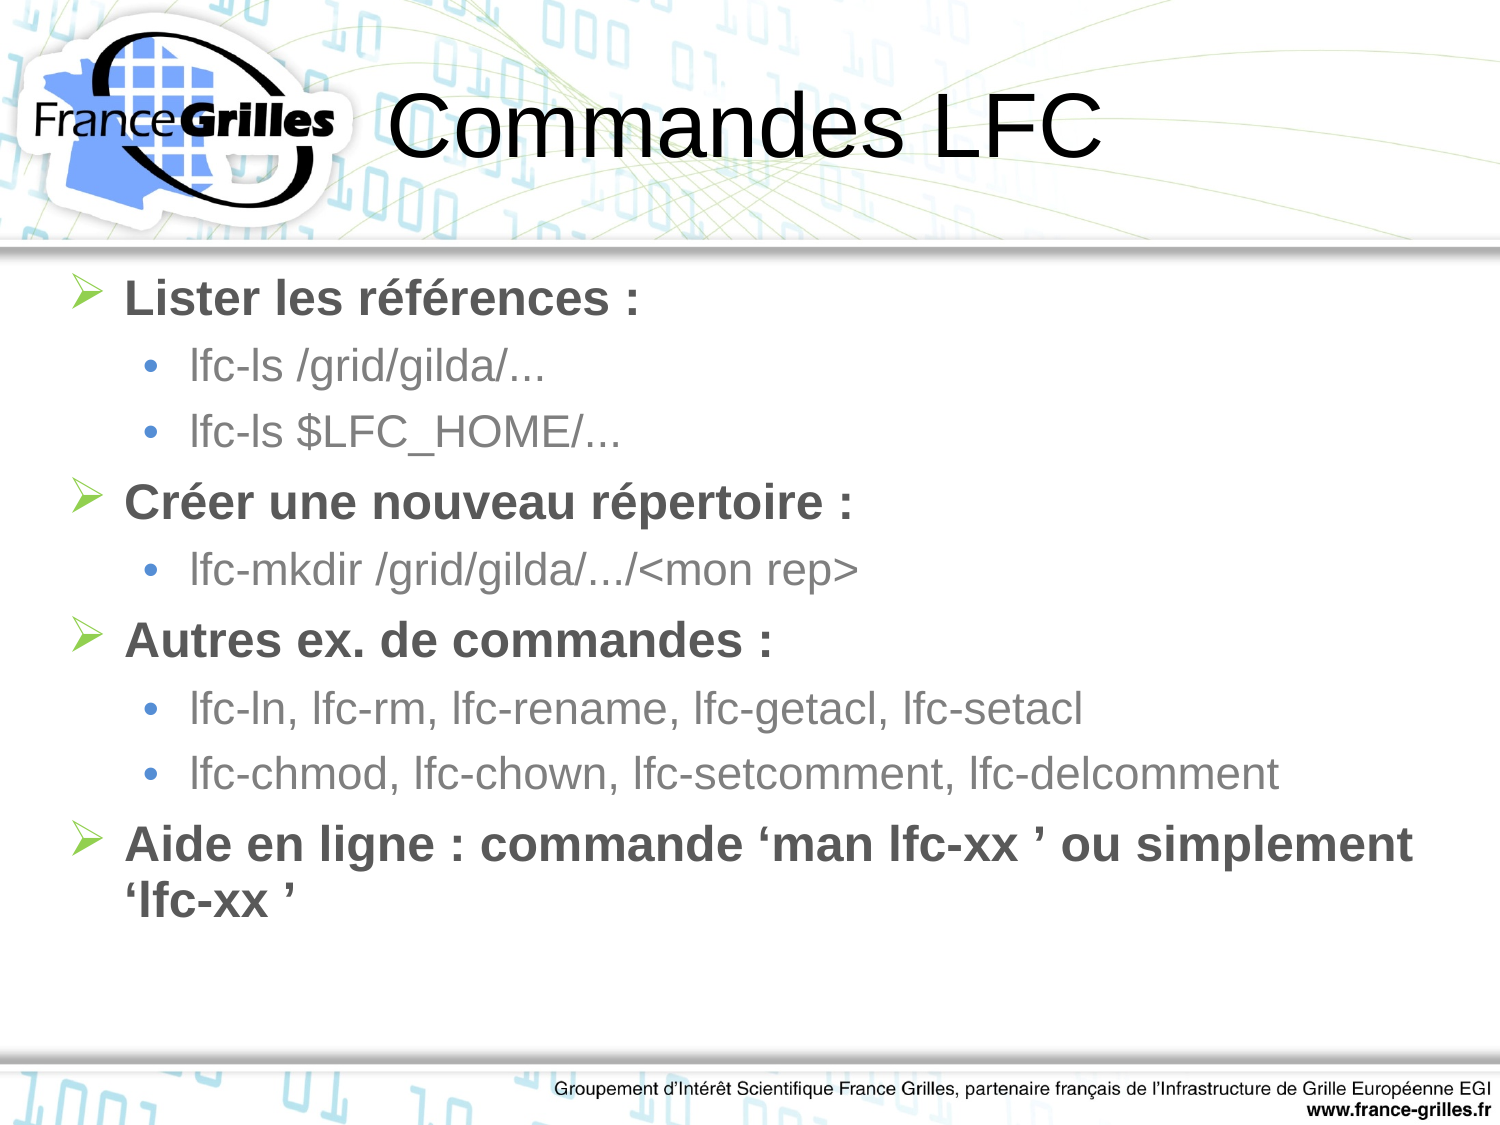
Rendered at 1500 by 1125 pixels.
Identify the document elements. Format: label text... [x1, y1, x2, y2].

title Commandes LFC [372, 7, 1459, 244]
list Lister les références : lfc-ls /grid/gilda/... lfc-ls $LFC_HOME/... Créer une nouveau répertoire : lfc-mkdir /grid/gilda/.../<mon rep> Autres ex. de commandes : lfc-ln, lfc-rm, lfc-rename, lfc-getacl, lfc-setacl lfc-chmod, lfc-chown, lfc-setcomment, lfc-delcomment Aide en ligne : commande ‘man lfc-xx ’ ou simplement ‘lfc-xx ’ [53, 262, 1459, 1024]
picture [0, 0, 1500, 1125]
